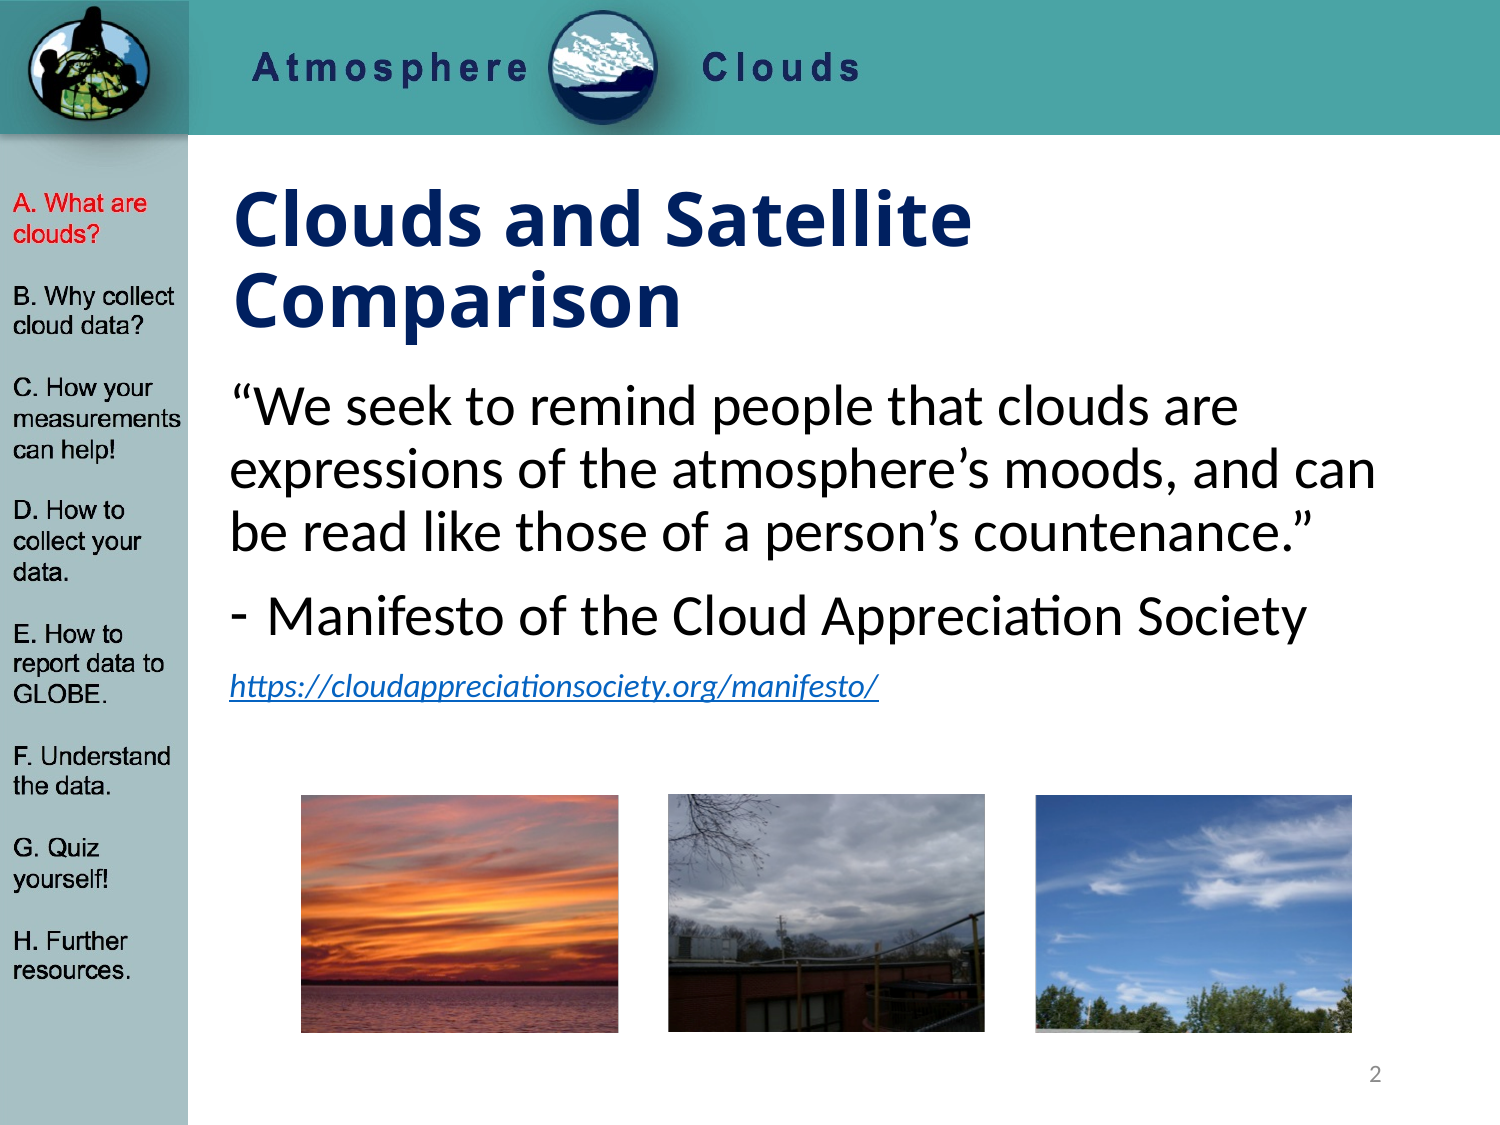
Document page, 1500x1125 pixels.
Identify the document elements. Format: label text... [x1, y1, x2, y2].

picture [301, 794, 1352, 1033]
picture [0, 0, 1500, 1125]
title Clouds and Satellite Comparison [217, 154, 1442, 372]
slide_number <number> [1059, 1042, 1397, 1103]
list “We seek to remind people that clouds are expressions of the atmosphere’s moods, and can be read like those of a person’s countenance.” Manifesto of the Cloud Appreciation Society https://cloudappreciationsociety.org/manifesto/ [214, 368, 1439, 819]
